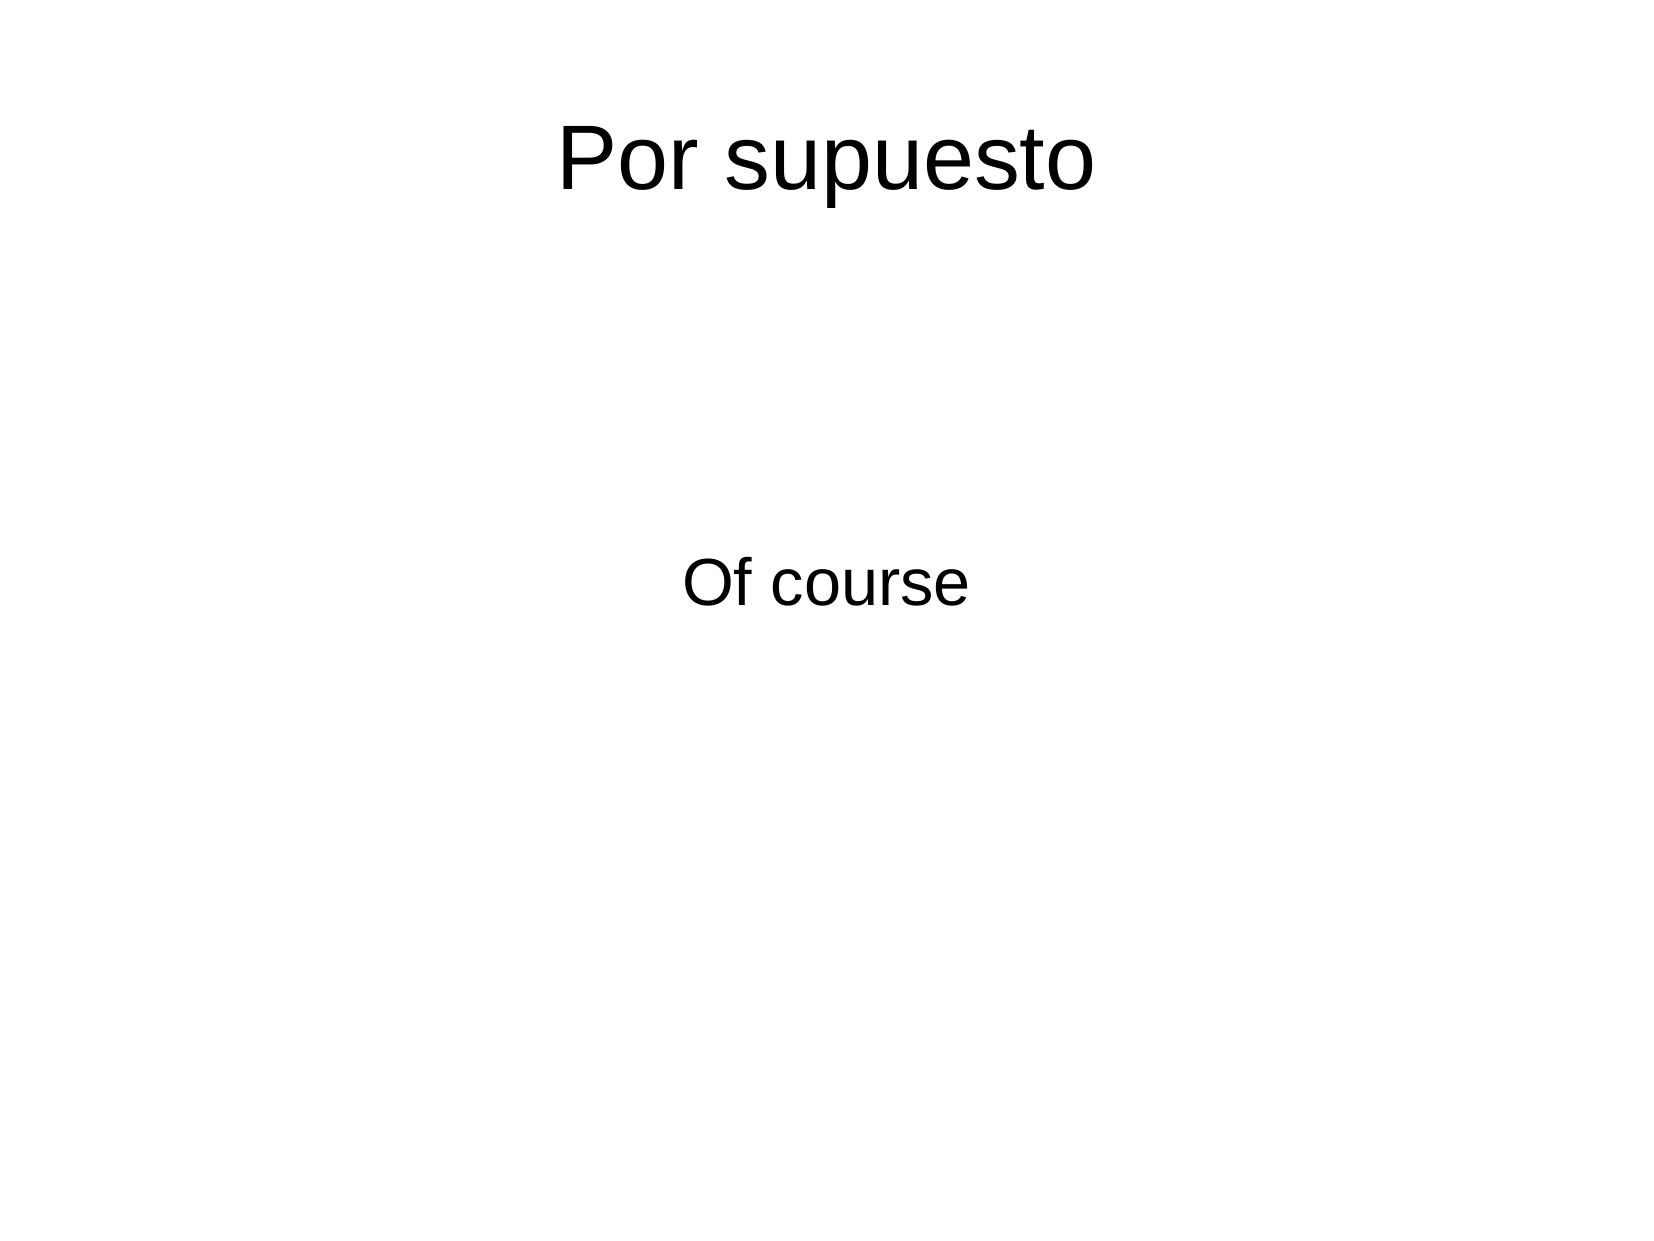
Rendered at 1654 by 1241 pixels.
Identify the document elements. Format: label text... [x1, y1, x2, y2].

subtitle Of course [82, 56, 1571, 1102]
